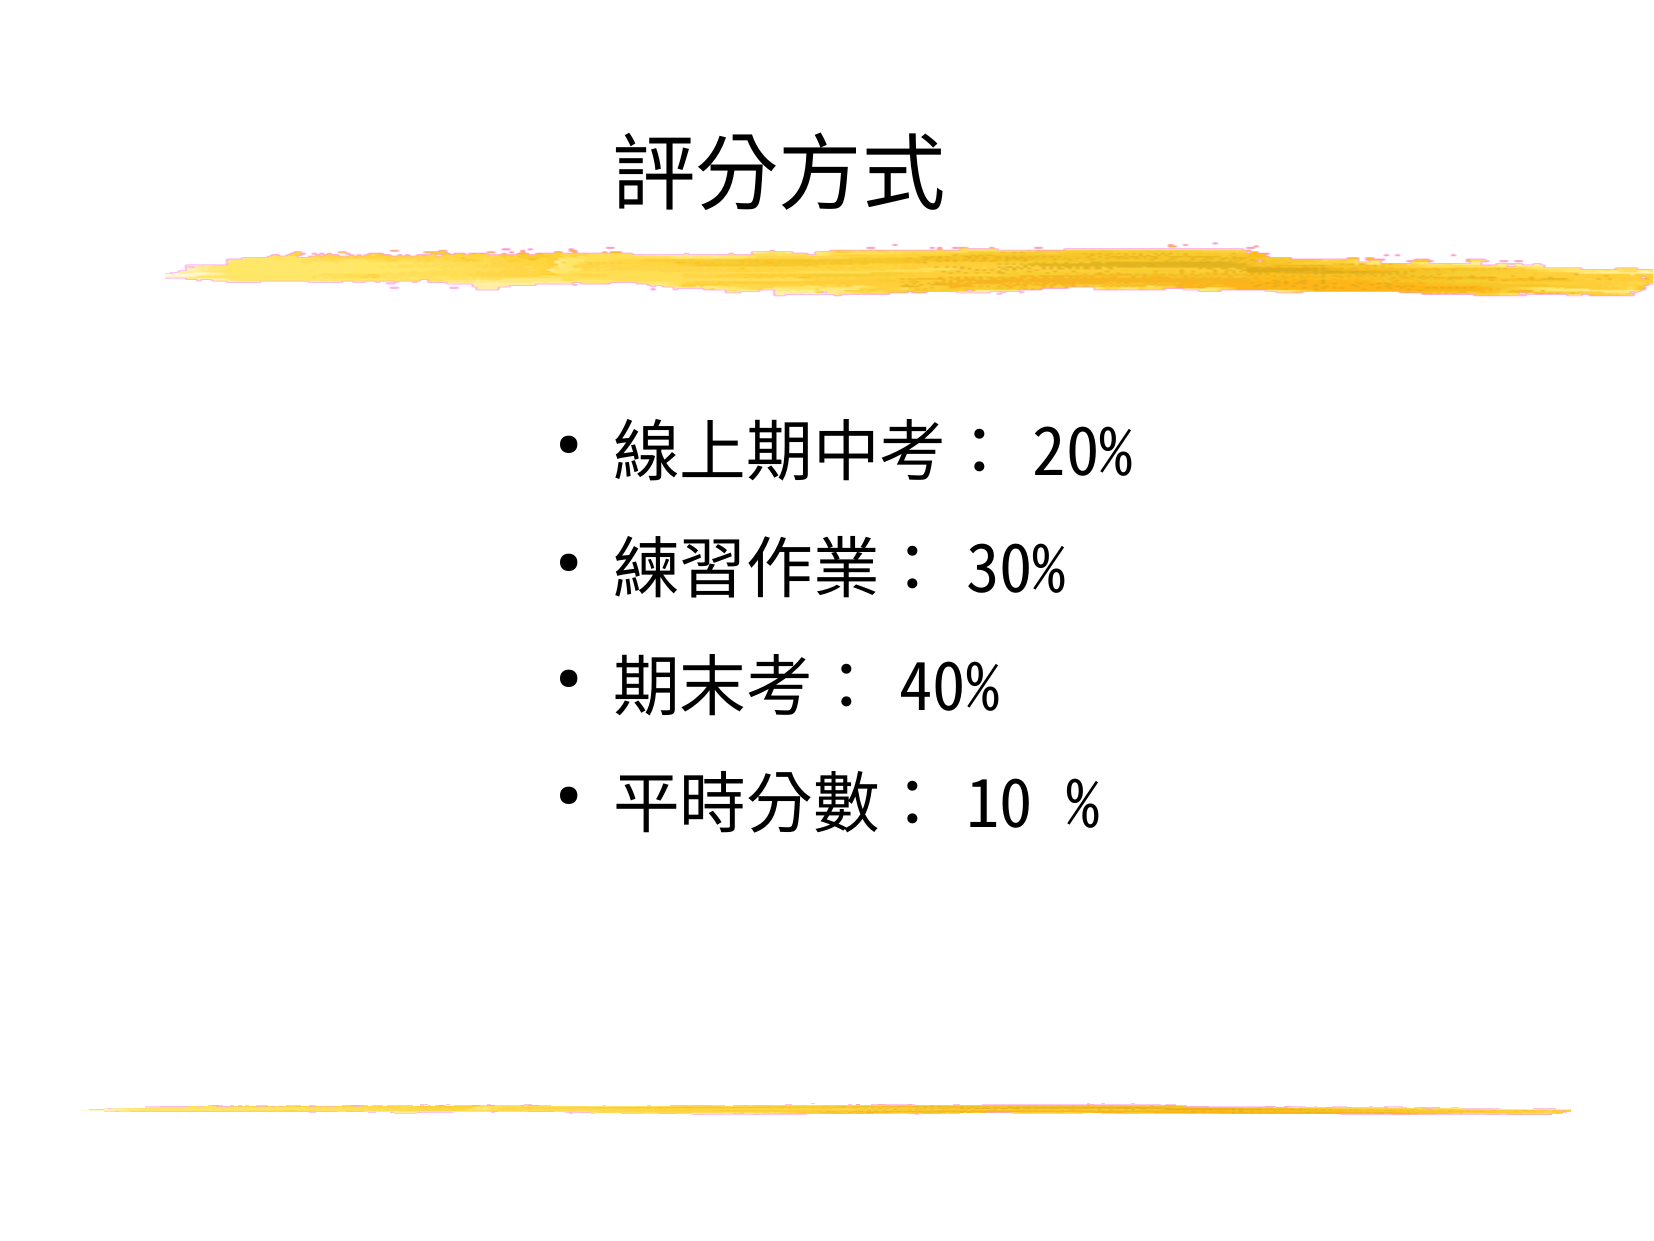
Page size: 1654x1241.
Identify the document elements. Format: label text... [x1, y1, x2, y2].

picture [82, 1102, 1571, 1117]
list 線上期中考：20% 練習作業：30% 期末考：40% 平時分數：10 % [542, 384, 1362, 1032]
title 評分方式 [76, 12, 1482, 235]
picture [165, 237, 1654, 308]
